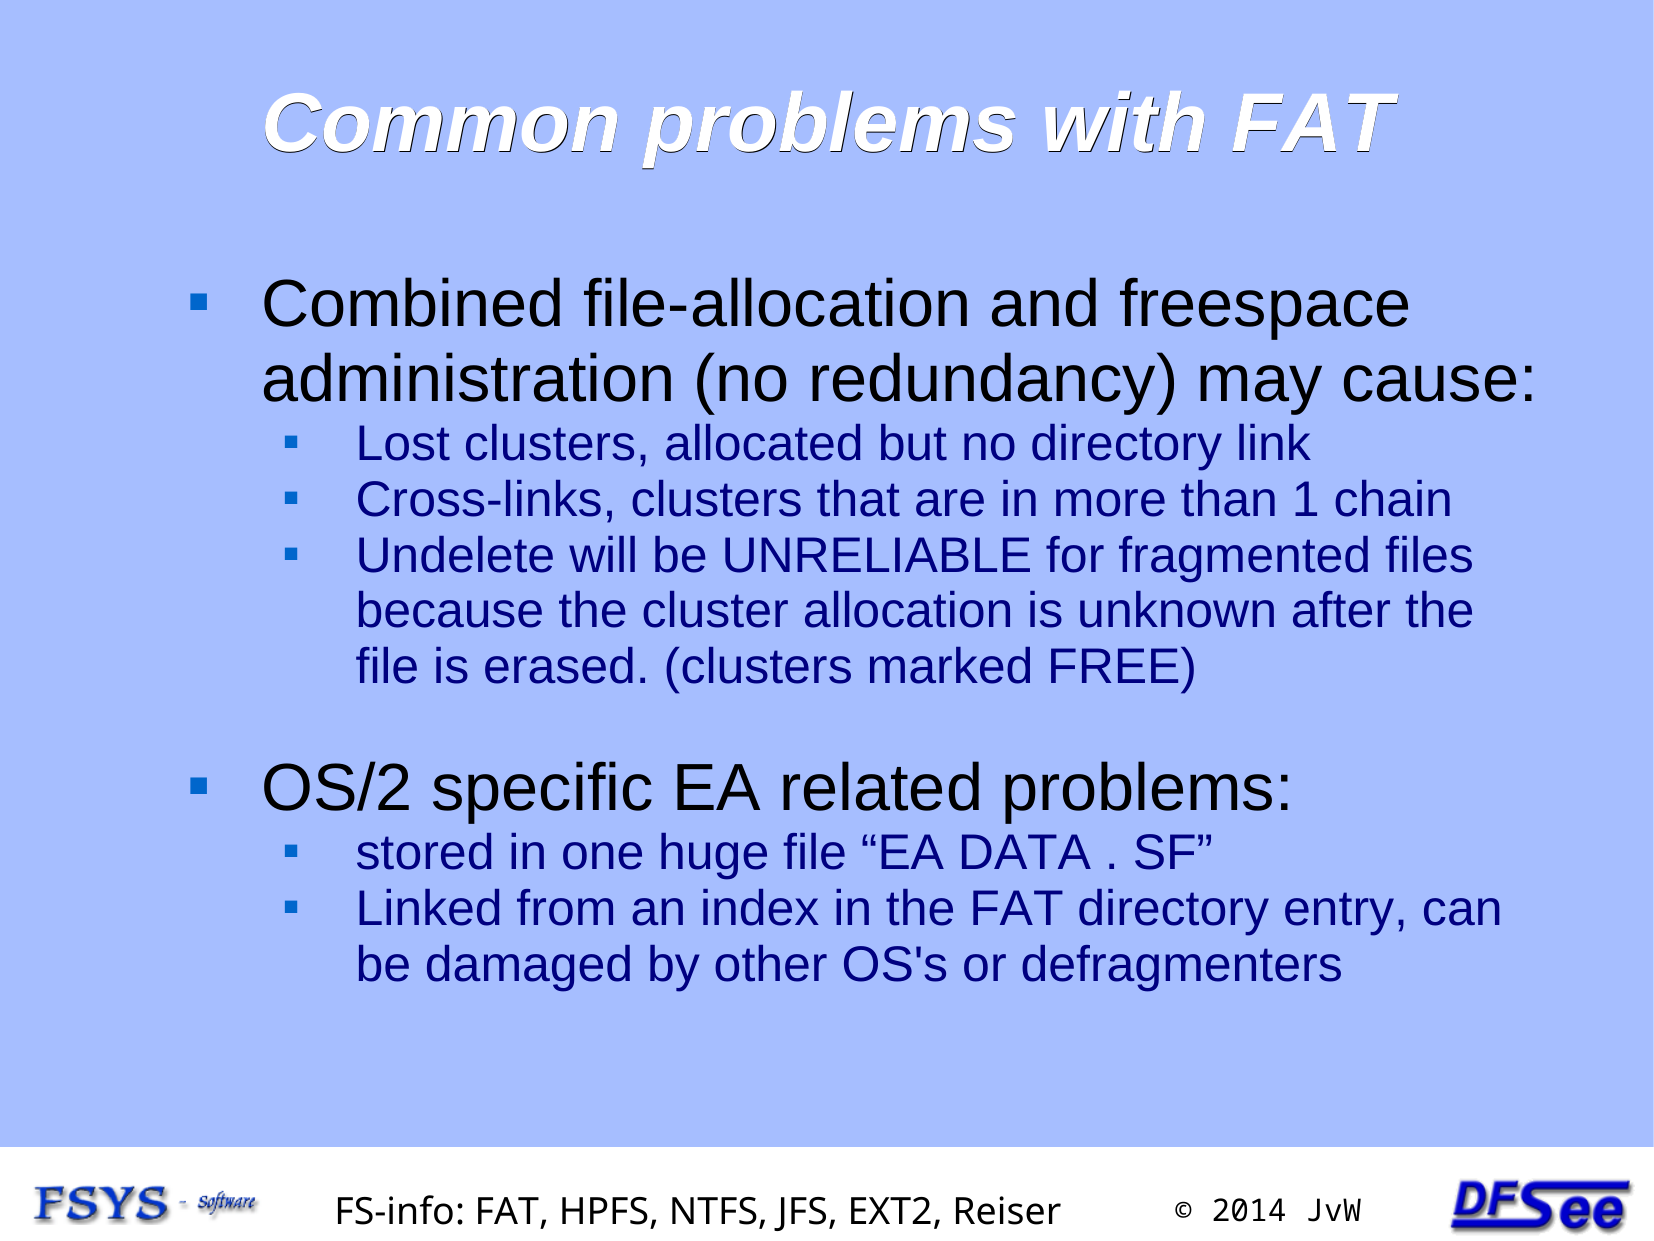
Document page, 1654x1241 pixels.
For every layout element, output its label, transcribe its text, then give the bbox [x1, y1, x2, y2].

picture [1446, 1177, 1635, 1241]
title Common problems with FAT [121, 19, 1534, 227]
picture [29, 1181, 265, 1225]
list Combined file-allocation and freespace administration (no redundancy) may cause: Lost clusters, allocated but no directory link Cross-links, clusters that are in more than 1 chain Undelete will be UNRELIABLE for fragmented files because the cluster allocation is unknown after the file is erased. (clusters marked FREE) OS/2 specific EA related problems: stored in one huge file “EA DATA . SF” Linked from an index in the FAT directory entry, can be damaged by other OS's or defragmenters [178, 265, 1570, 1147]
